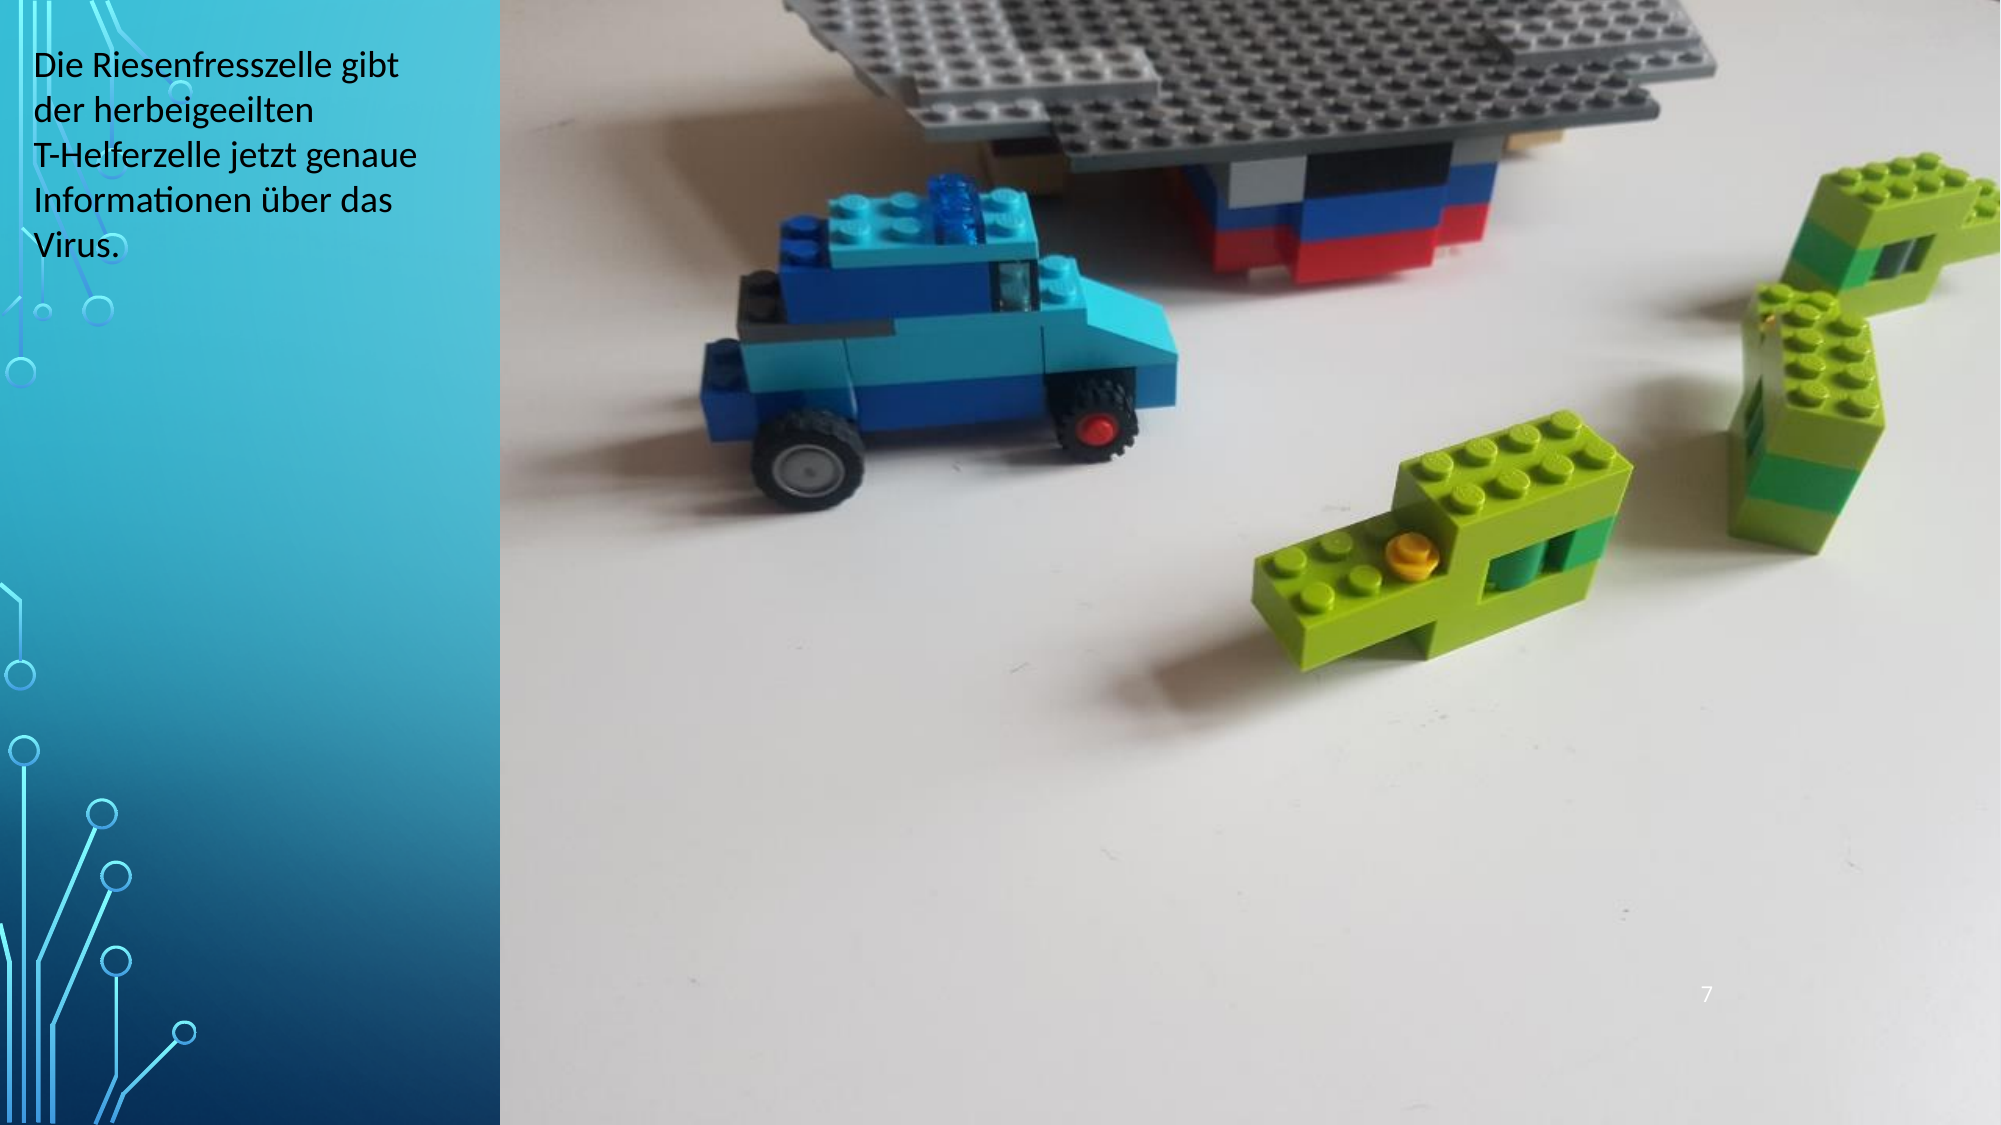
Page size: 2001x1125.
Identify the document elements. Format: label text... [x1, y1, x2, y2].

text_box [1685, 965, 1813, 1025]
text_box Die Riesenfresszelle gibt der herbeigeeilten T-Helferzelle jetzt genaue Informationen über das Virus. [18, 32, 473, 276]
picture [500, 0, 2000, 1125]
